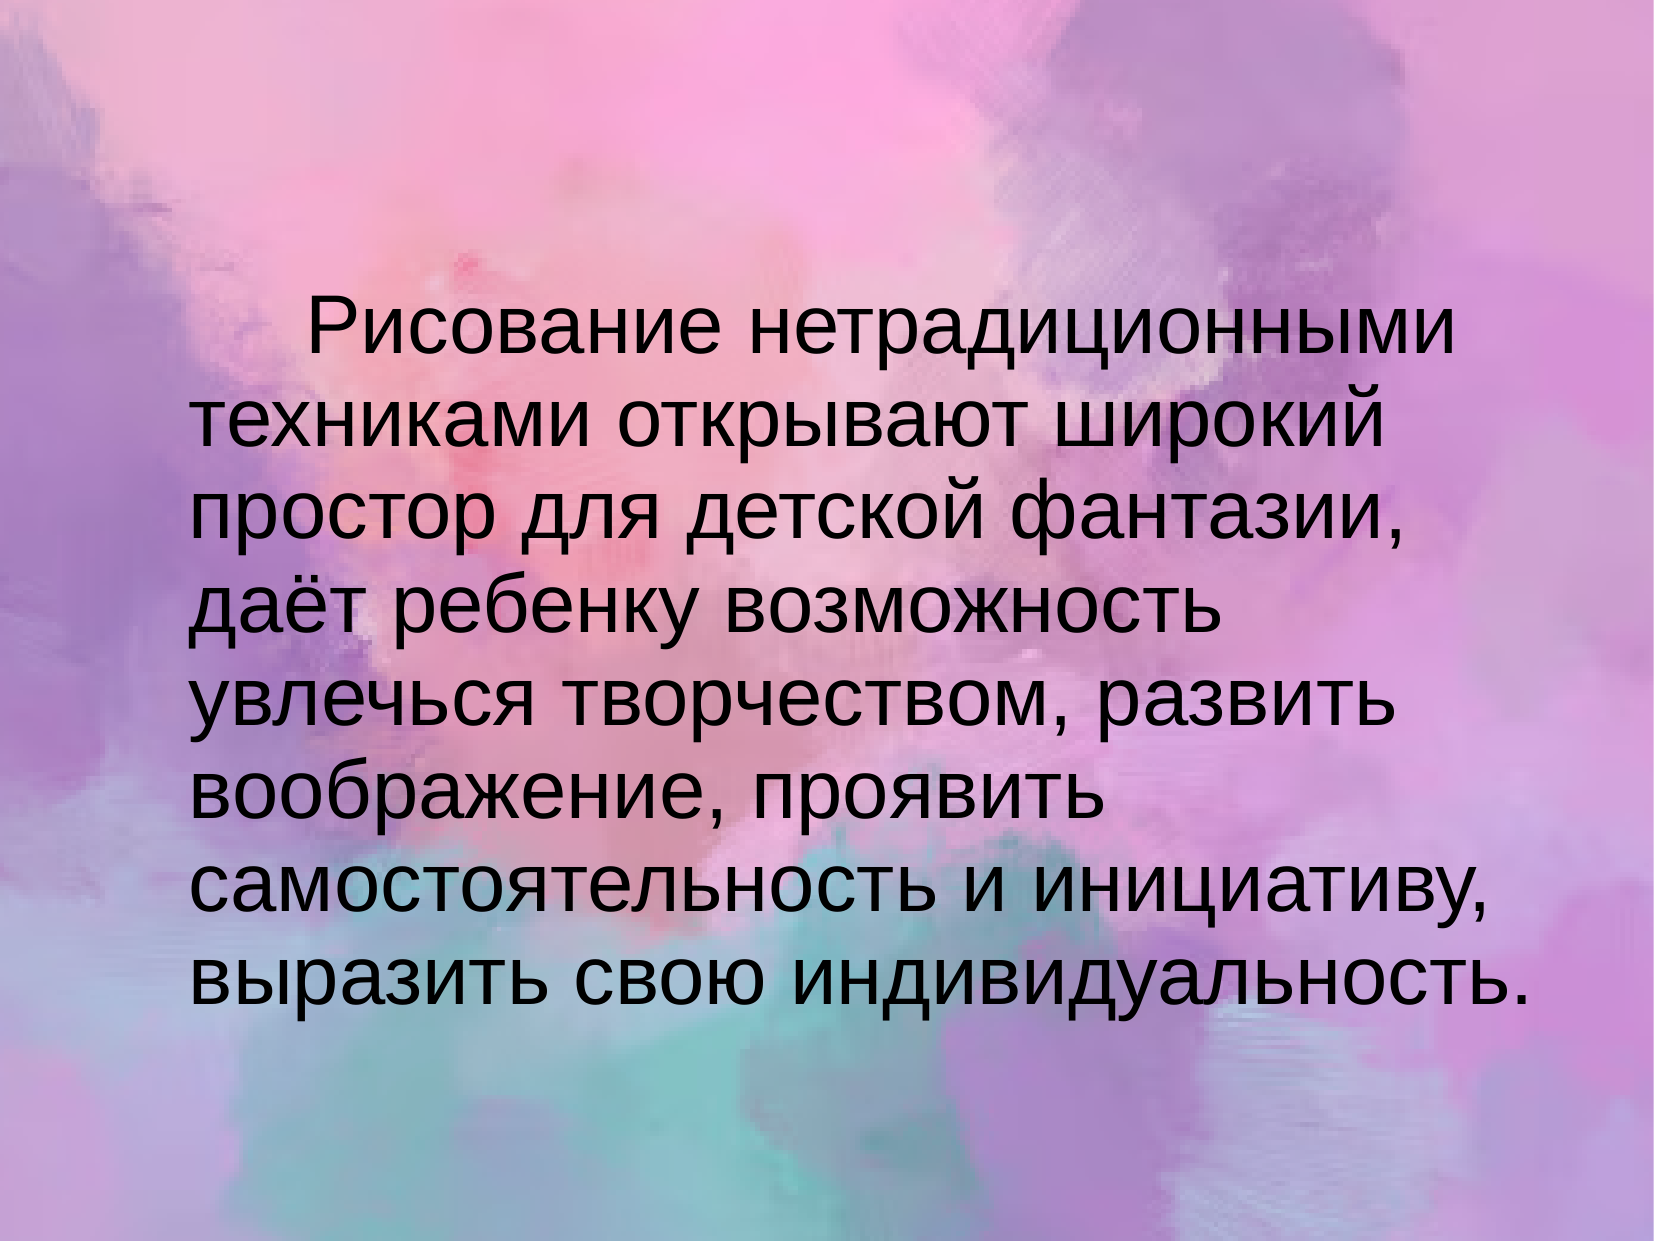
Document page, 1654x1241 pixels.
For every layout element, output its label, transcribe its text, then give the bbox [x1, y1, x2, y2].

subtitle Рисование нетрадиционными техниками открывают широкий простор для детской фантазии, даёт ребенку возможность увлечься творчеством, развить воображение, проявить самостоятельность и инициативу, выразить свою индивидуальность. [82, 230, 1571, 1070]
picture [0, 0, 1654, 1241]
